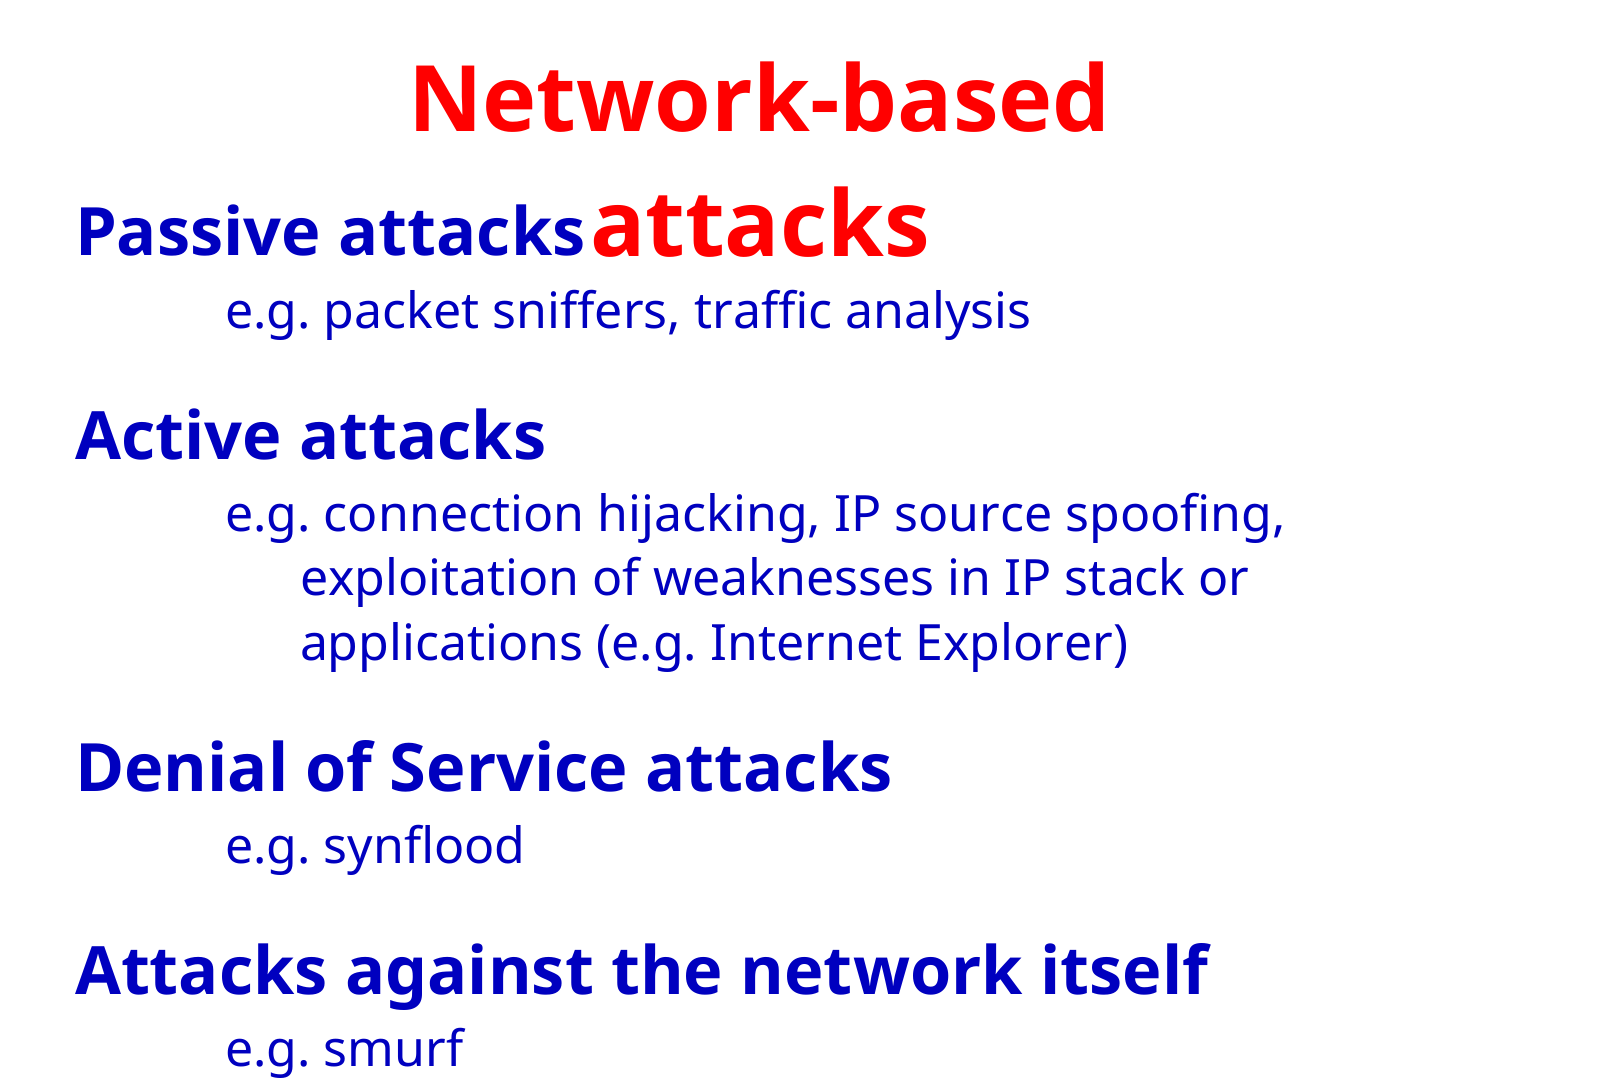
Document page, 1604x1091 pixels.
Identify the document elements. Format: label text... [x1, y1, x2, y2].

list Passive attacks e.g. packet sniffers, traffic analysis Active attacks e.g. connection hijacking, IP source spoofing, exploitation of weaknesses in IP stack or applications (e.g. Internet Explorer) Denial of Service attacks e.g. synflood Attacks against the network itself e.g. smurf [75, 187, 1358, 1051]
title Network-based attacks [256, 33, 1264, 144]
